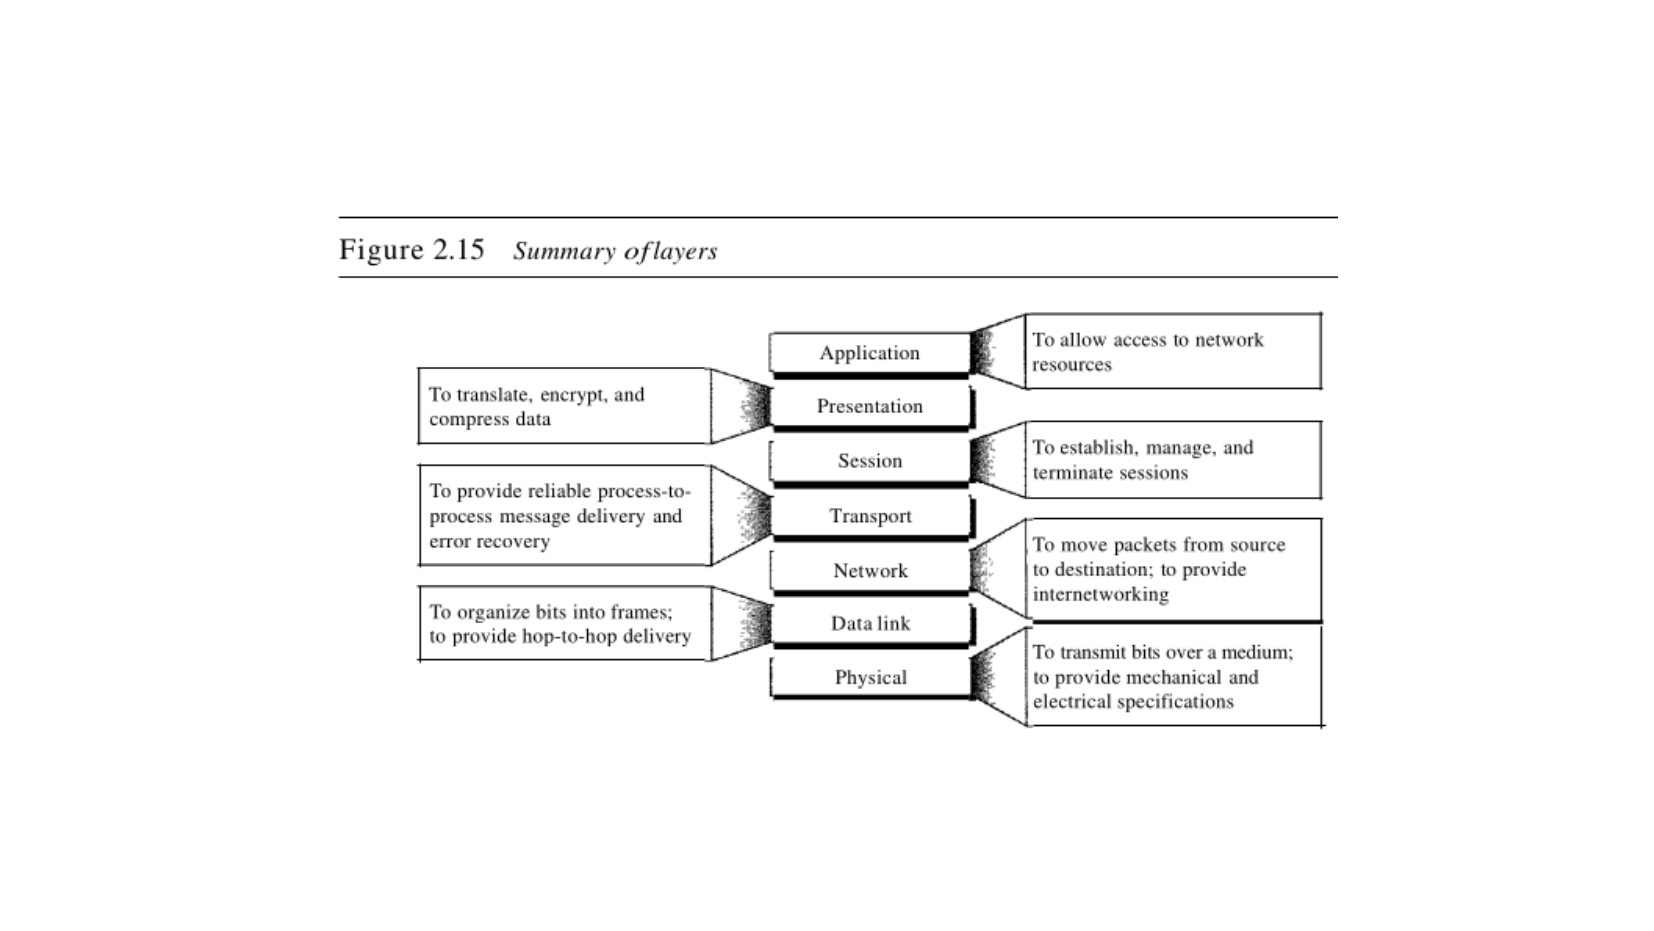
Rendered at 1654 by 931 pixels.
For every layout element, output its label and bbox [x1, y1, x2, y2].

picture [329, 206, 1338, 736]
